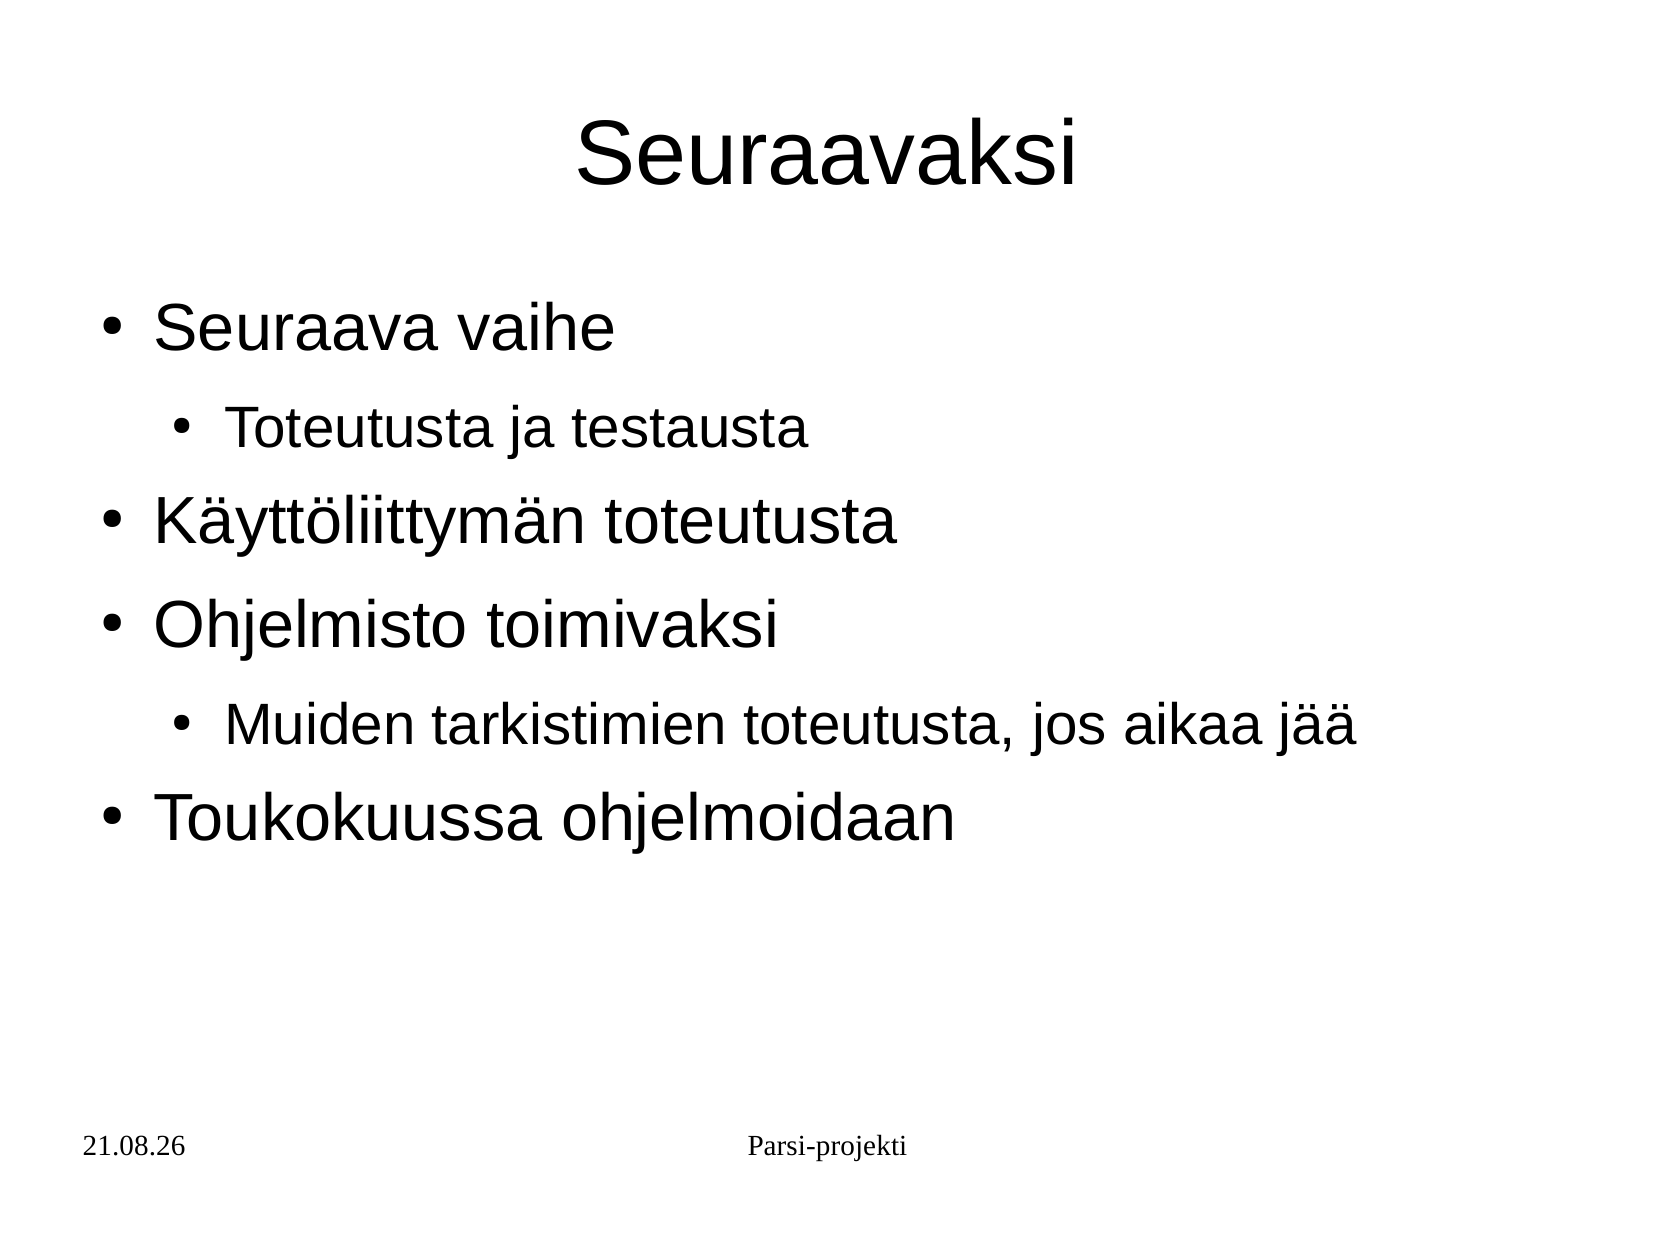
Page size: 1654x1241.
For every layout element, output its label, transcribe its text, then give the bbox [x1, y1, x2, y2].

title Seuraavaksi [82, 49, 1571, 257]
list Seuraava vaihe Toteutusta ja testausta Käyttöliittymän toteutusta Ohjelmisto toimivaksi Muiden tarkistimien toteutusta, jos aikaa jää Toukokuussa ohjelmoidaan [82, 290, 1571, 1109]
